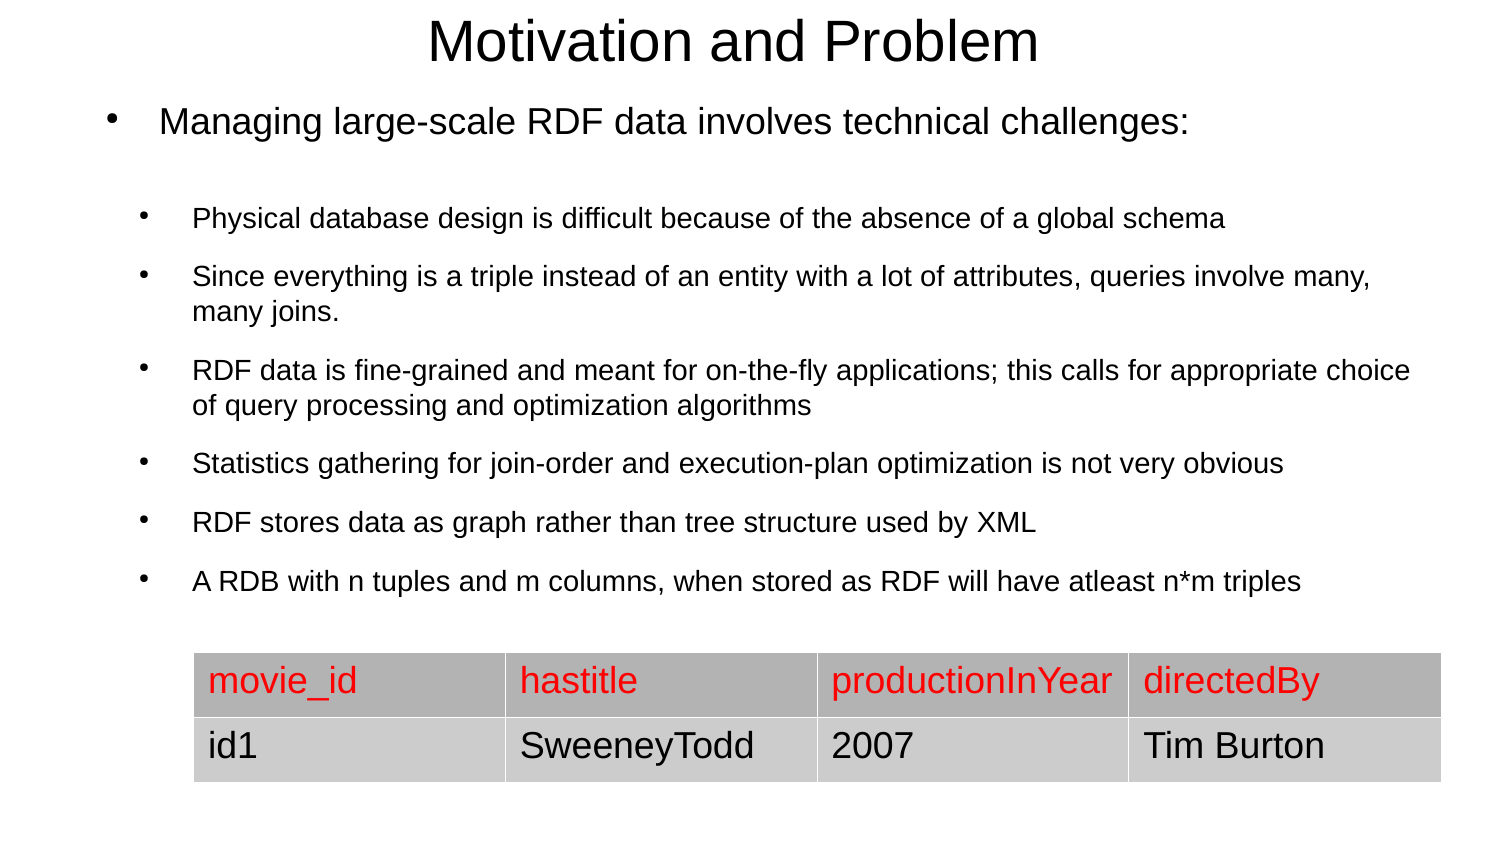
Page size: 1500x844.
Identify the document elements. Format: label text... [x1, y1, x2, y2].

table_header movie_id [194, 653, 505, 717]
table_cell Tim Burton [1129, 718, 1441, 782]
table_header productionInYear [818, 653, 1128, 717]
table_header hastitle [506, 653, 817, 717]
table_header directedBy [1129, 653, 1441, 717]
list Managing large-scale RDF data involves technical challenges: Physical database design is difficult because of the absence of a global schema Since everything is a triple instead of an entity with a lot of attributes, queries involve many, many joins. RDF data is fine-grained and meant for on-the-fly applications; this calls for appropriate choice of query processing and optimization algorithms Statistics gathering for join-order and execution-plan optimization is not very obvious RDF stores data as graph rather than tree structure used by XML A RDB with n tuples and m columns, when stored as RDF will have atleast n*m triples [35, 82, 1434, 643]
table_cell 2007 [818, 718, 1128, 782]
table_cell SweeneyTodd [506, 718, 817, 782]
title Motivation and Problem [35, 0, 1434, 82]
table_cell id1 [194, 718, 505, 782]
